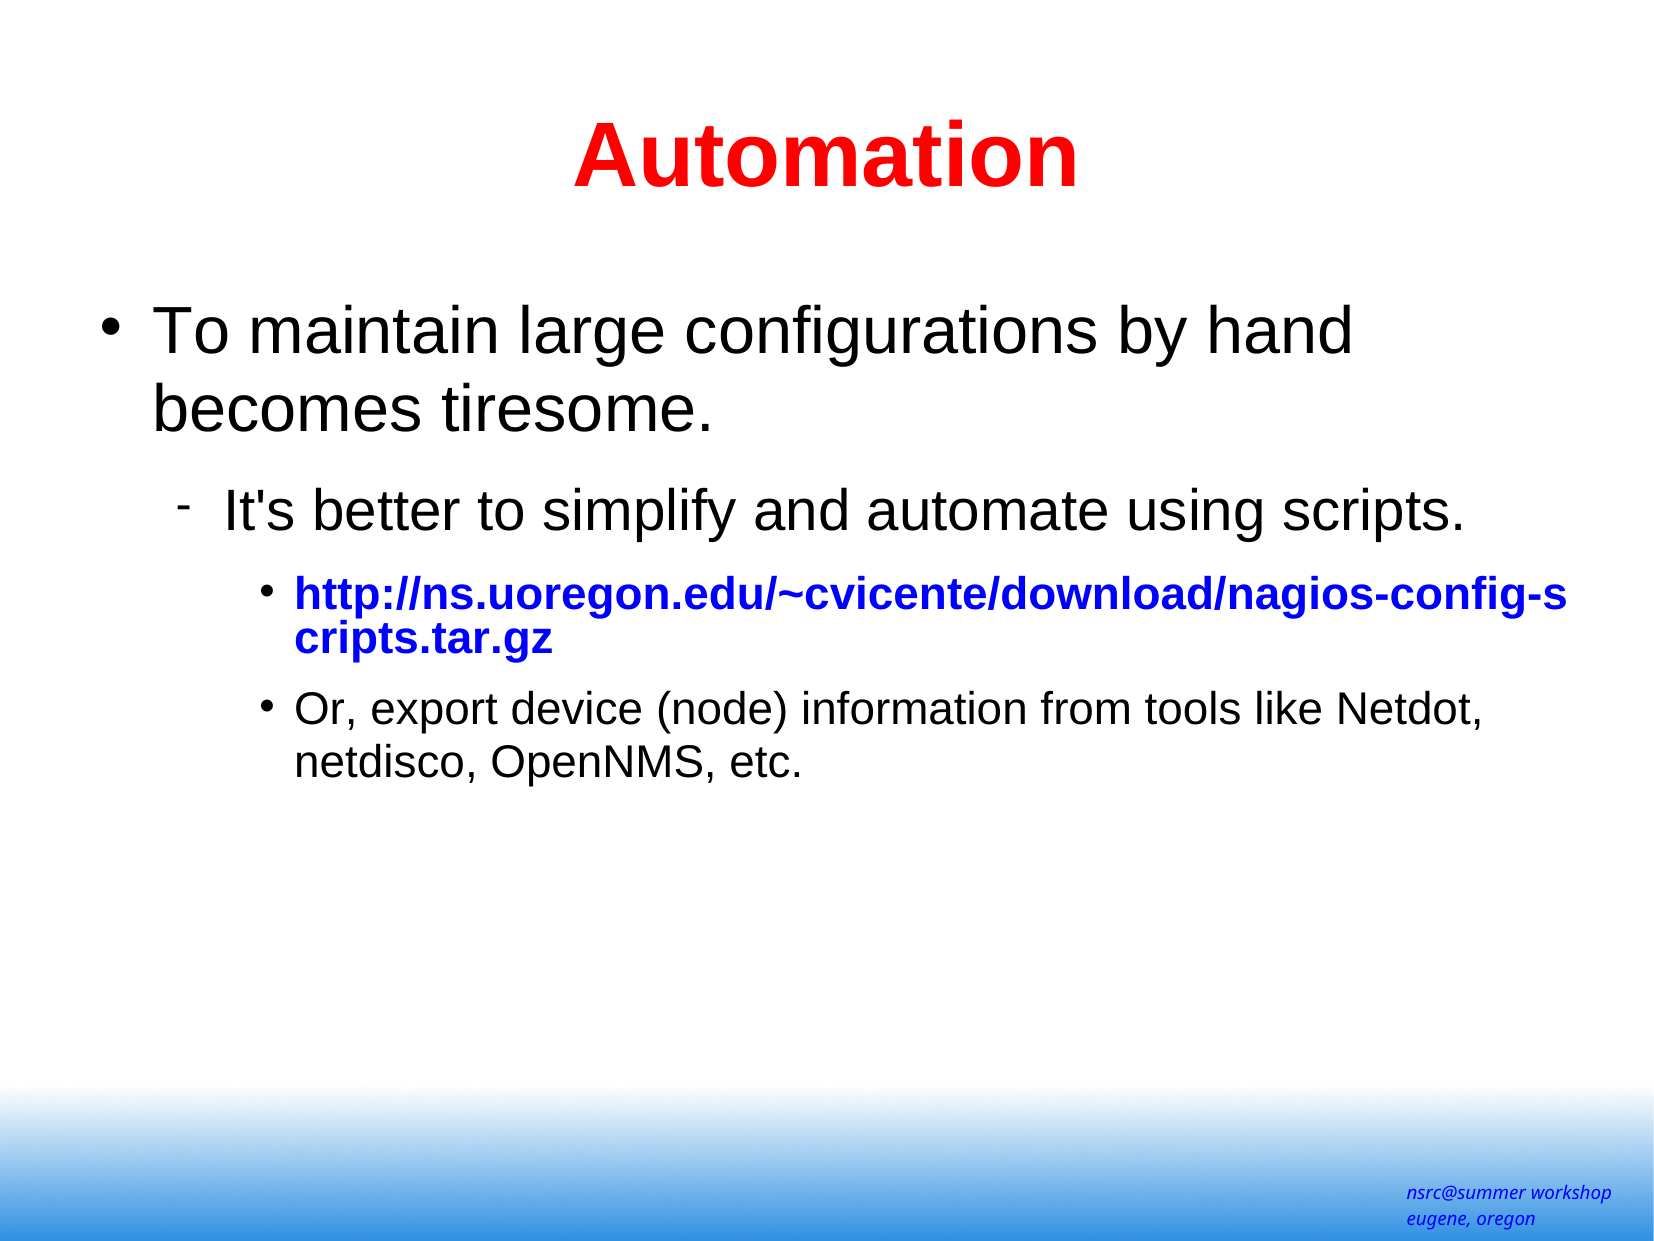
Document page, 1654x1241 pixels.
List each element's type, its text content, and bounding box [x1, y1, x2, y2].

picture [0, 1083, 1654, 1241]
title Automation [82, 49, 1571, 257]
list To maintain large configurations by hand becomes tiresome. It's better to simplify and automate using scripts. http://ns.uoregon.edu/~cvicente/download/nagios-config-scripts.tar.gz Or, export device (node) information from tools like Netdot, netdisco, OpenNMS, etc. [82, 290, 1571, 1110]
